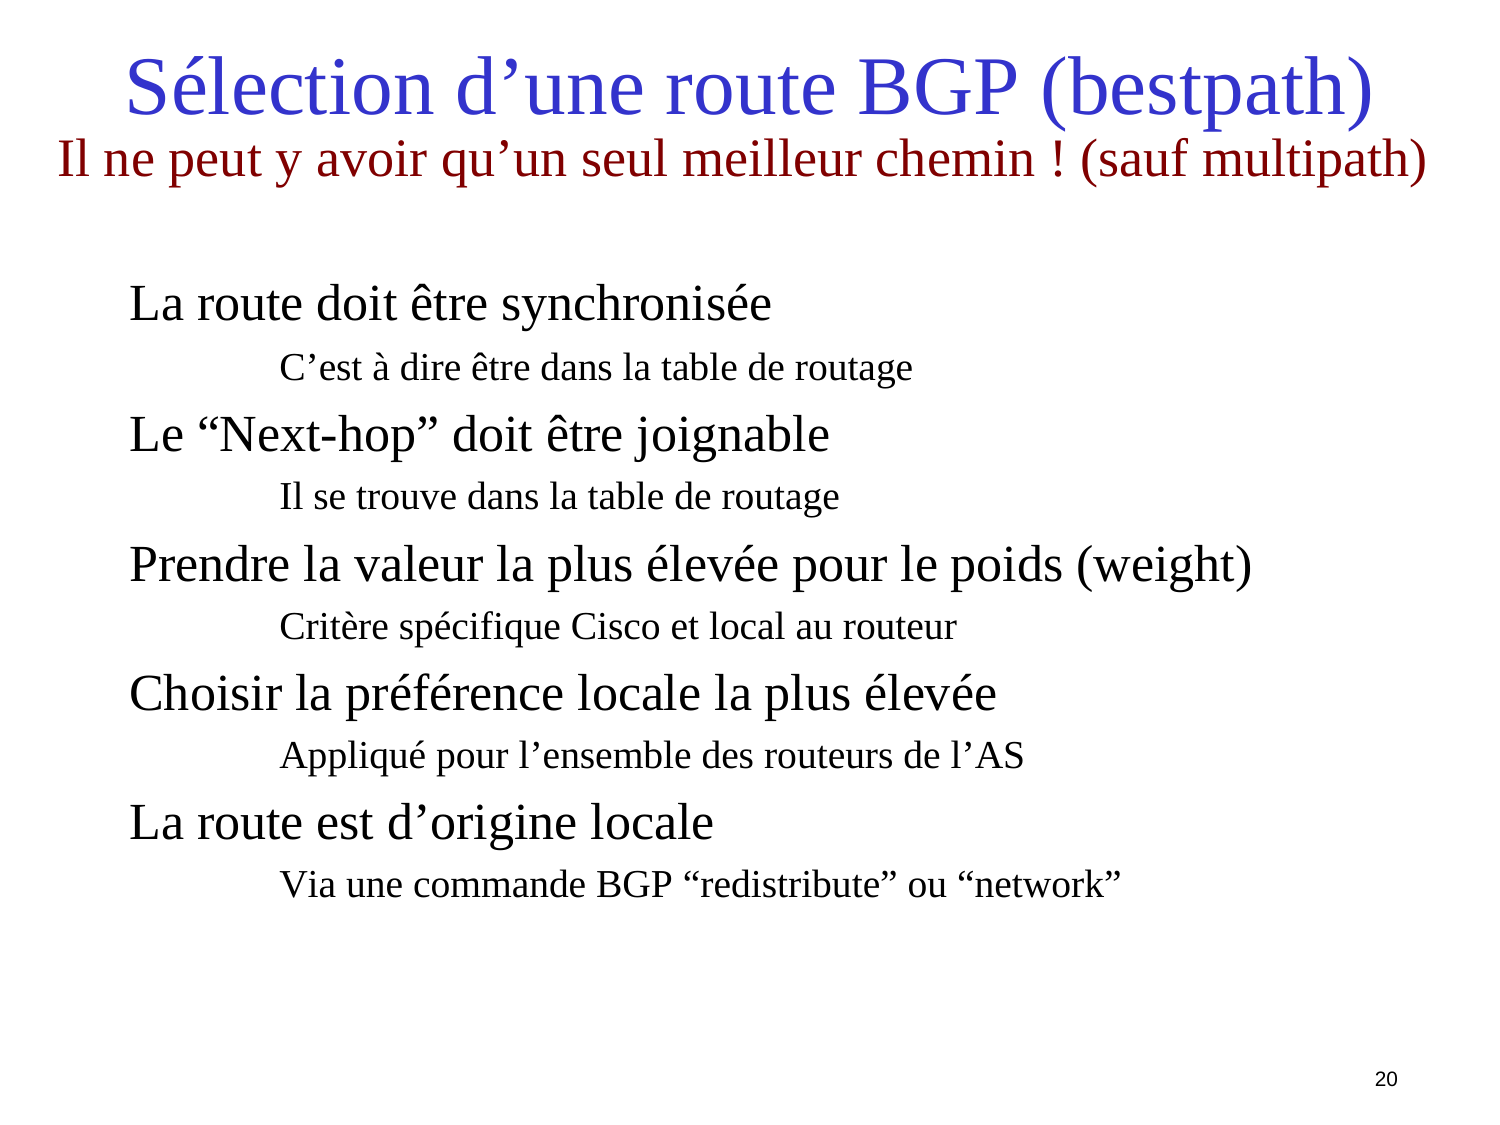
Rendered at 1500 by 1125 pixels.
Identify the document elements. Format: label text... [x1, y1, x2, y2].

list La route doit être synchronisée C’est à dire être dans la table de routage Le “Next-hop” doit être joignable Il se trouve dans la table de routage Prendre la valeur la plus élevée pour le poids (weight)‏ Critère spécifique Cisco et local au routeur Choisir la préférence locale la plus élevée Appliqué pour l’ensemble des routeurs de l’AS La route est d’origine locale Via une commande BGP “redistribute” ou “network” [112, 262, 1413, 1019]
title Sélection d’une route BGP (bestpath) Il ne peut y avoir qu’un seul meilleur chemin ! (sauf multipath) [0, 37, 1500, 226]
